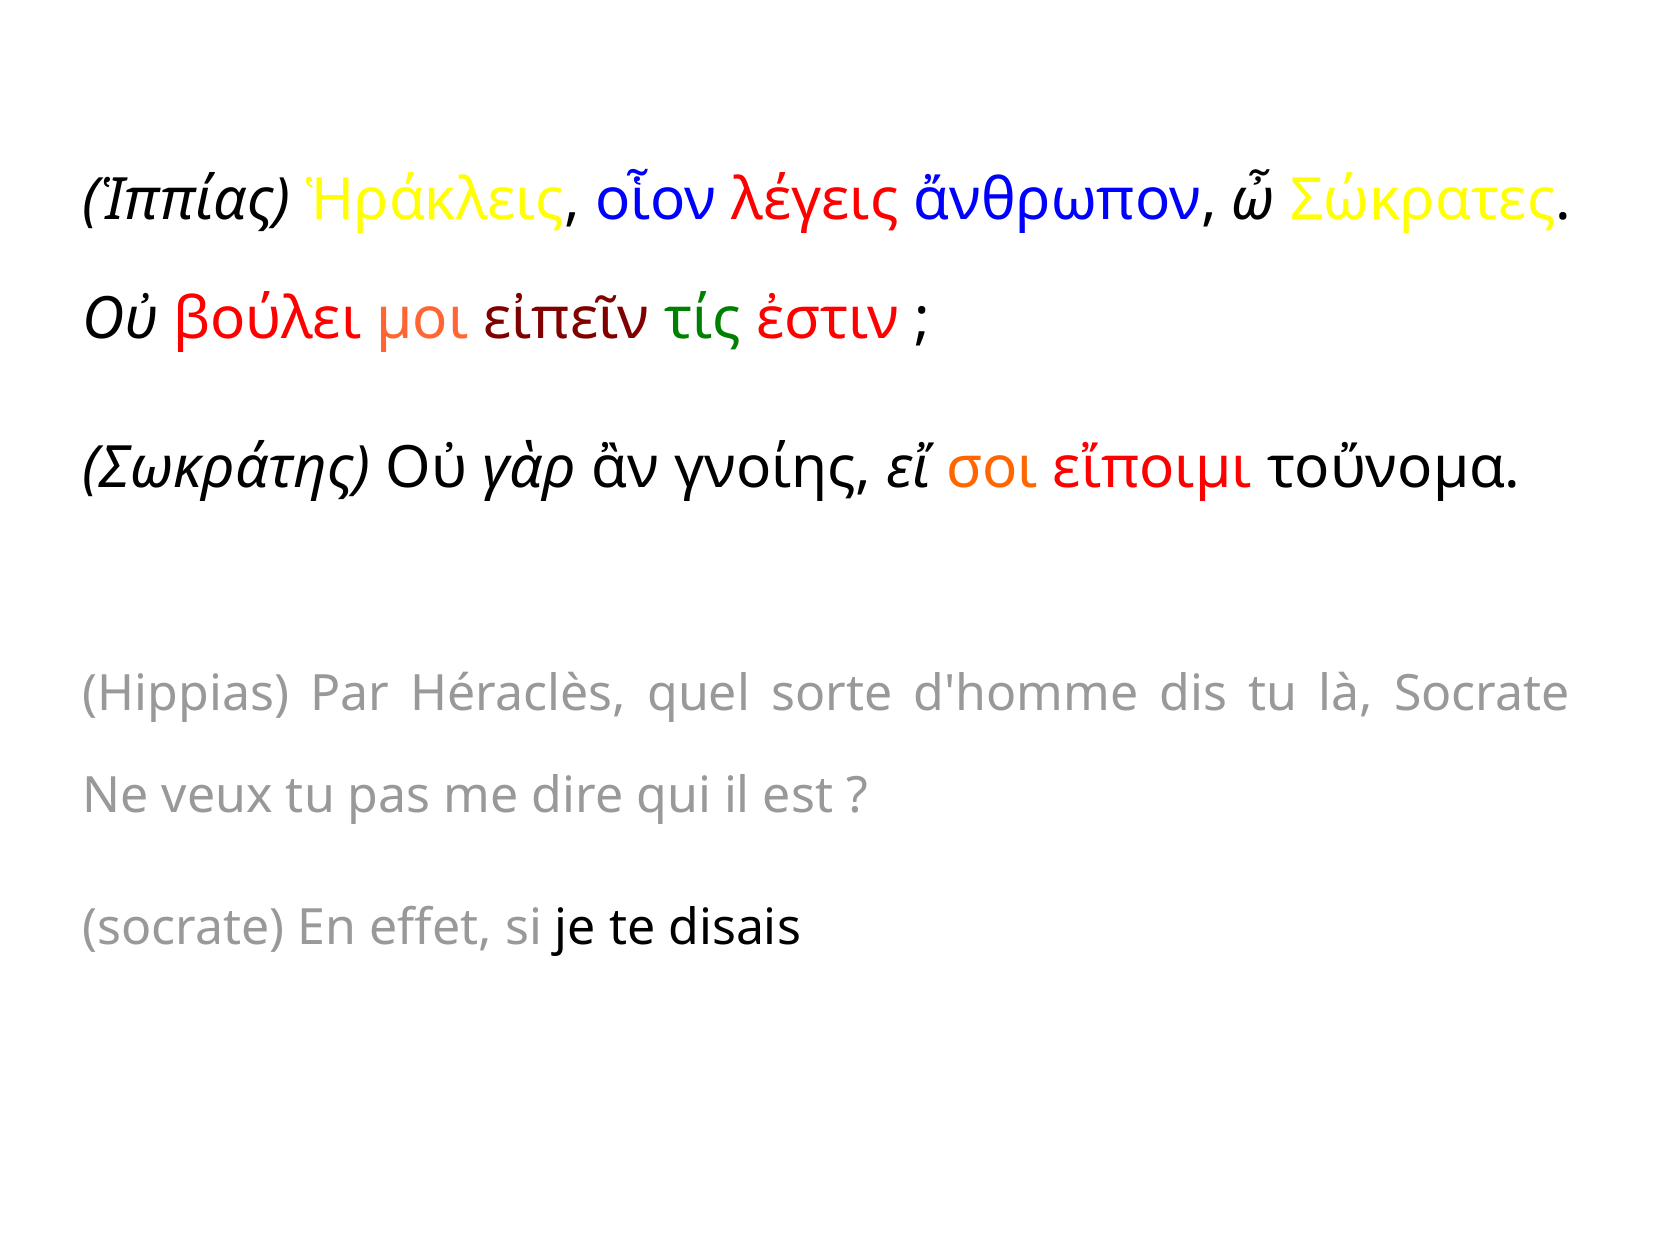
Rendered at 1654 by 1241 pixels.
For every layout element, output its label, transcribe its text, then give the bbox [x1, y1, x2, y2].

list (Ἱππίας) Ἡράκλεις, οἷον λέγεις ἄνθρωπον, ὦ Σώκρατες. Οὐ βούλει μοι εἰπεῖν τίς ἐστιν ; (Σωκράτης) Οὐ γὰρ ἂν γνοίης, εἴ σοι εἴποιμι τοὔνομα. (Hippias) Par Héraclès, quel sorte d'homme dis tu là, Socrate Ne veux tu pas me dire qui il est ? (socrate) En effet, si je te disais [82, 118, 1571, 1241]
